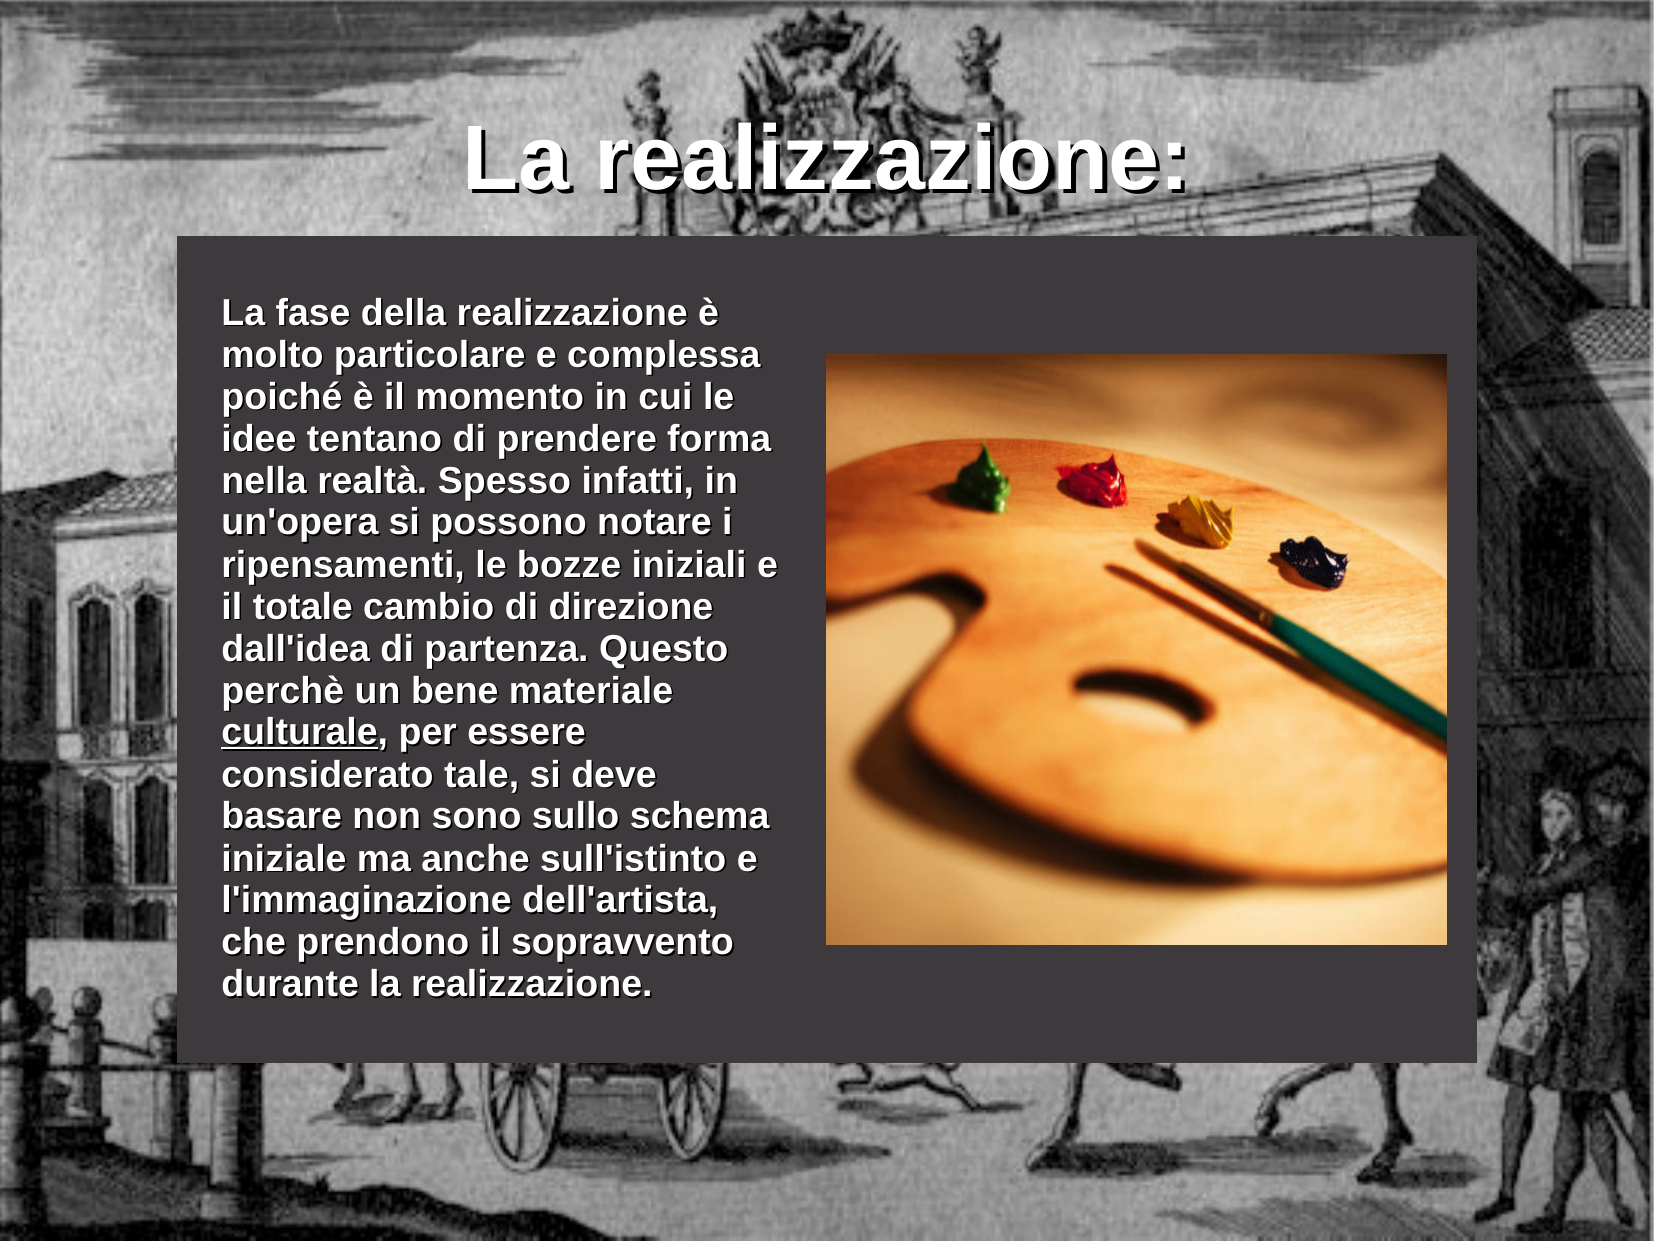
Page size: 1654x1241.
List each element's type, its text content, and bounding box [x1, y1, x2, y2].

title La realizzazione: [82, 49, 1571, 257]
picture [177, 236, 1477, 1063]
text_box La fase della realizzazione è molto particolare e complessa poiché è il momento in cui le idee tentano di prendere forma nella realtà. Spesso infatti, in un'opera si possono notare i ripensamenti, le bozze iniziali e il totale cambio di direzione dall'idea di partenza. Questo perchè un bene materiale culturale, per essere considerato tale, si deve basare non sono sullo schema iniziale ma anche sull'istinto e l'immaginazione dell'artista, che prendono il sopravvento durante la realizzazione. [206, 283, 798, 1034]
